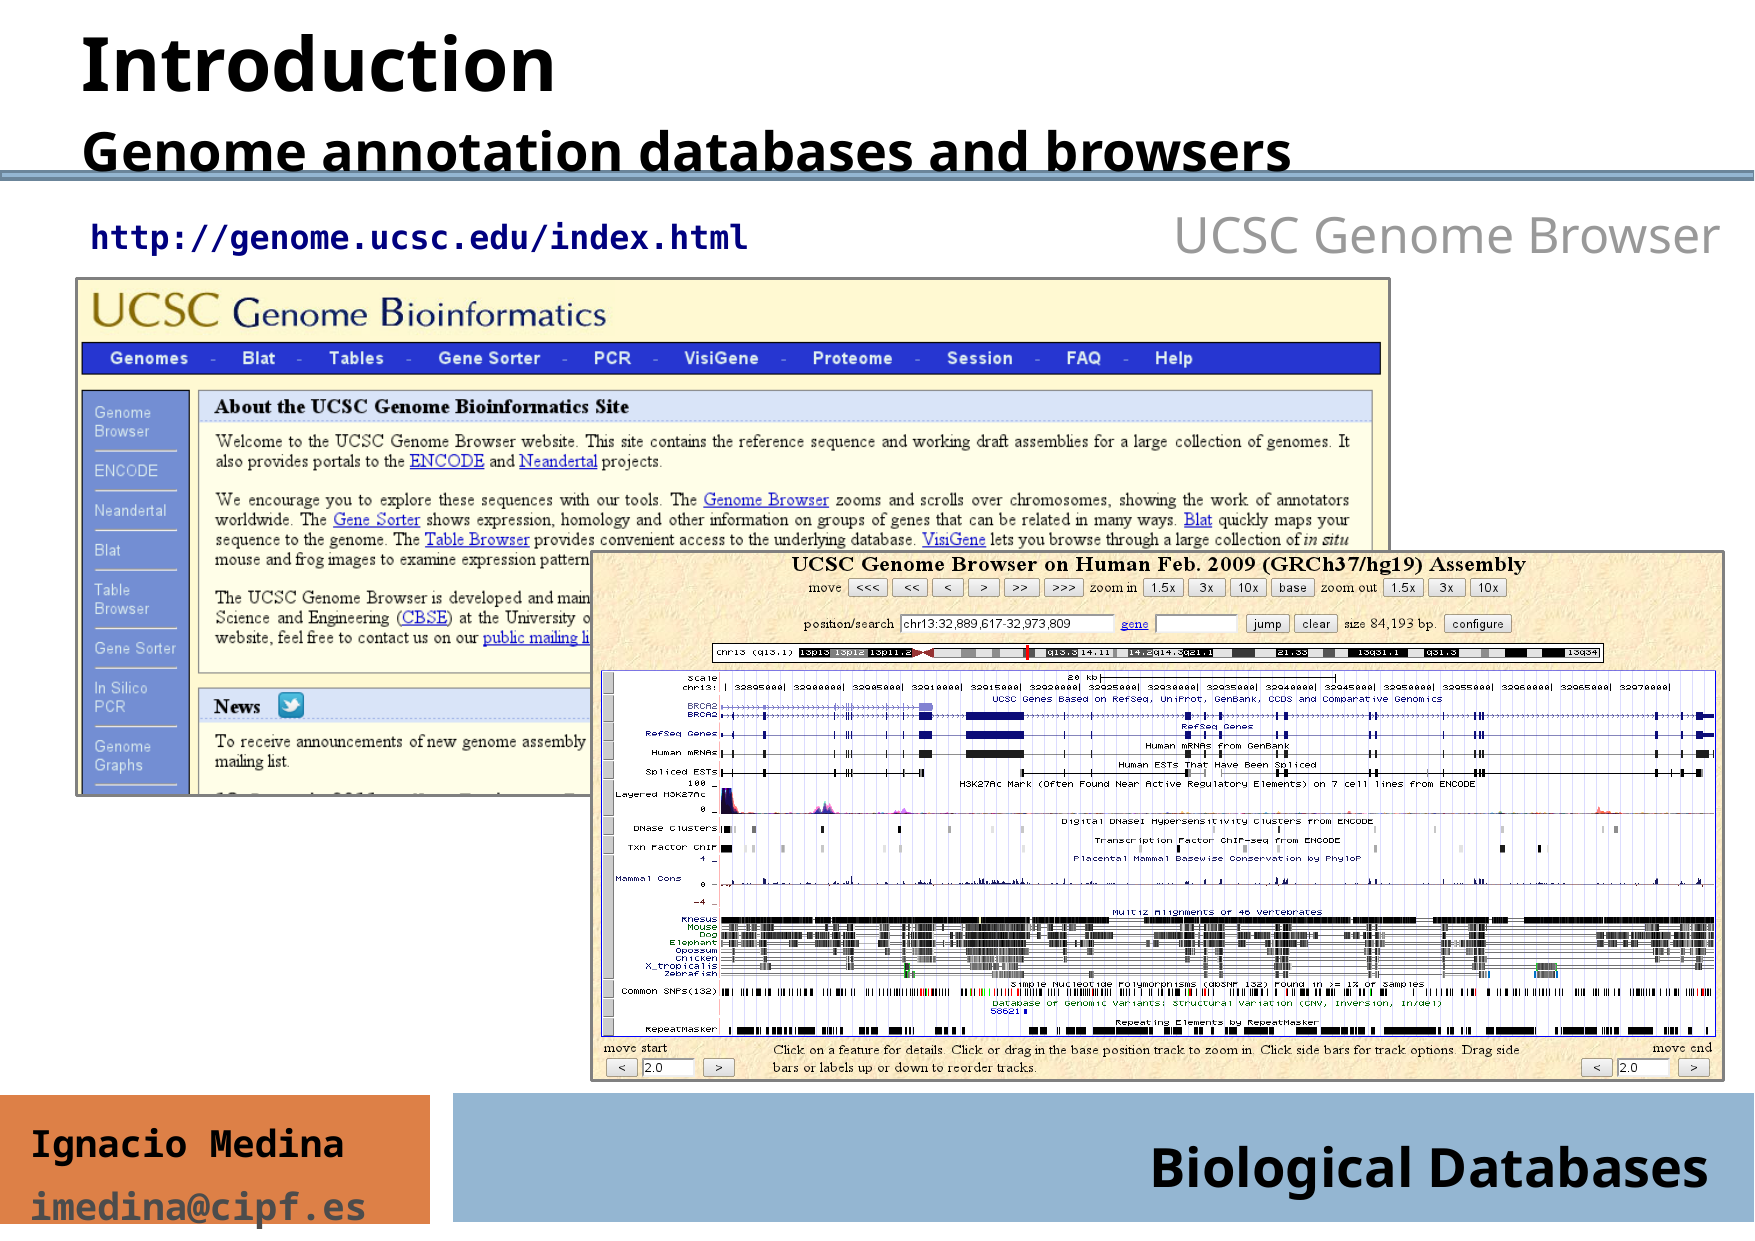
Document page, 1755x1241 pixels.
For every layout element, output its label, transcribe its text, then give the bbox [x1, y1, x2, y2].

text_box [0, 171, 112, 179]
text_box Biological Databases [675, 1122, 1726, 1200]
text_box UCSC Genome Browser [925, 192, 1736, 268]
text_box Ignacio Medina imedina@cipf.es [15, 1110, 406, 1213]
picture [592, 553, 1722, 1080]
title [59, 153, 1571, 243]
text_box http://genome.ucsc.edu/index.html [75, 211, 788, 265]
picture [77, 279, 1388, 795]
text_box [1571, 171, 1754, 179]
text_box Introduction Genome annotation databases and browsers [67, 3, 1688, 168]
